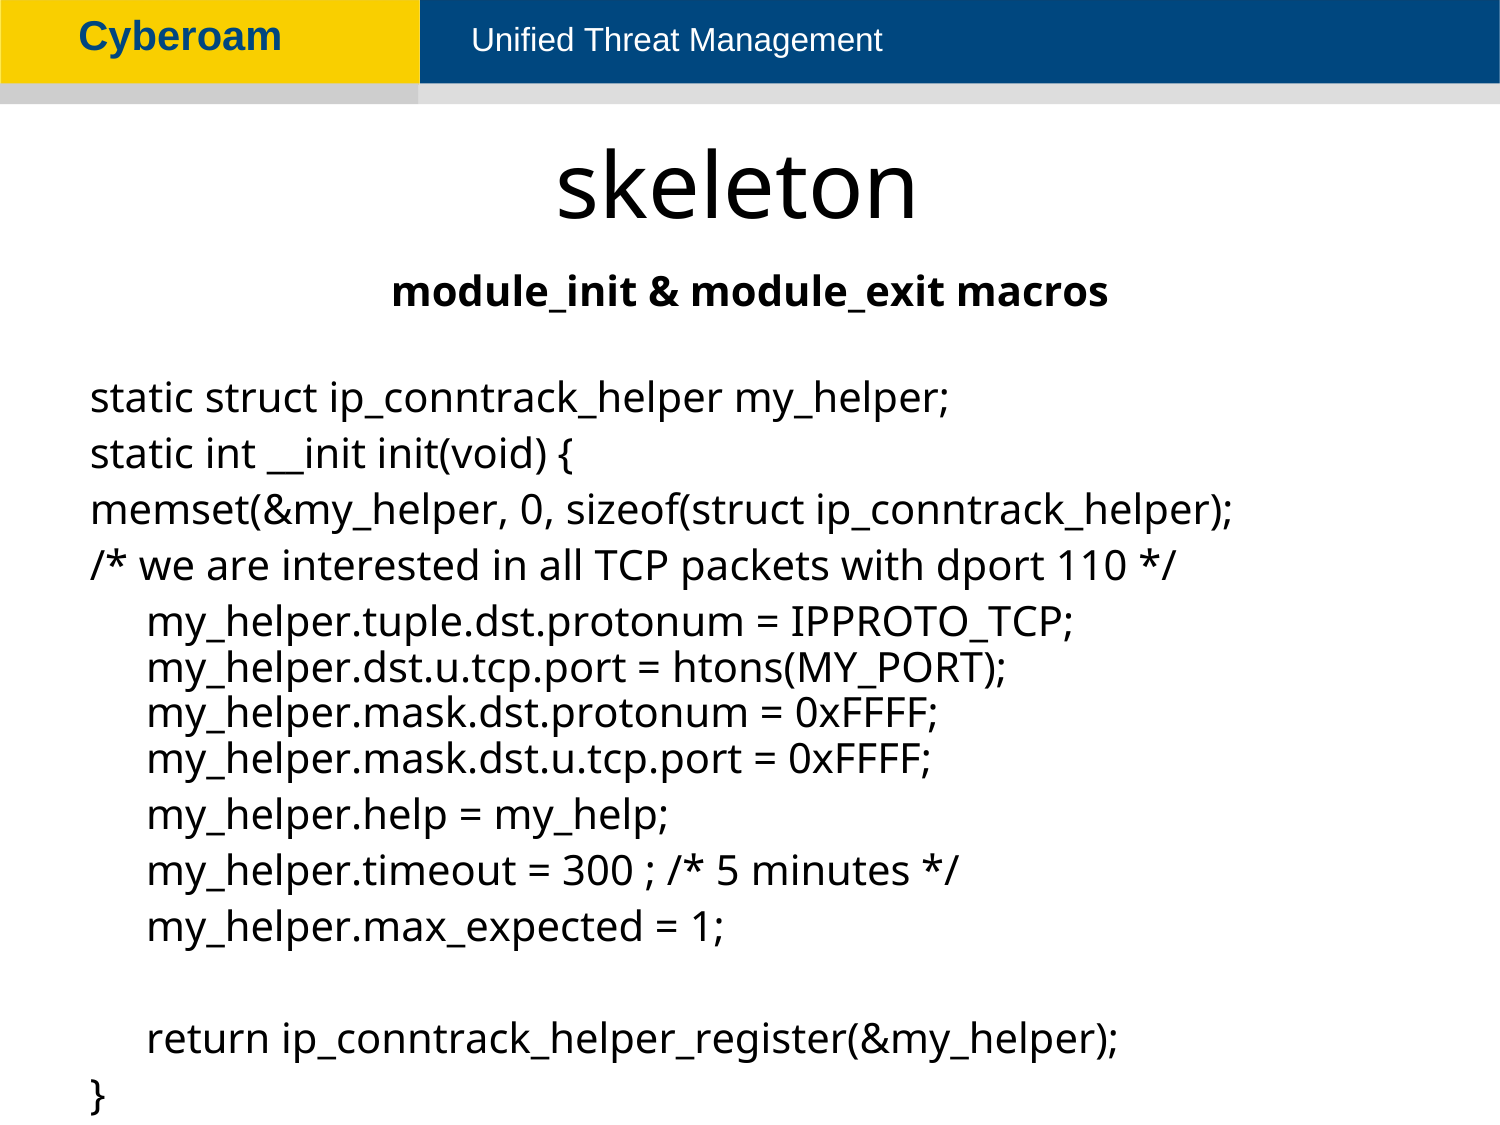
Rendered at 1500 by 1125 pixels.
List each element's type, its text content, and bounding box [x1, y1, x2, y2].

title skeleton [75, 112, 1426, 240]
list module_init & module_exit macros static struct ip_conntrack_helper my_helper; static int __init init(void) { memset(&my_helper, 0, sizeof(struct ip_conntrack_helper); /* we are interested in all TCP packets with dport 110 */ my_helper.tuple.dst.protonum = IPPROTO_TCP; my_helper.dst.u.tcp.port = htons(MY_PORT); my_helper.mask.dst.protonum = 0xFFFF; my_helper.mask.dst.u.tcp.port = 0xFFFF; my_helper.help = my_help; my_helper.timeout = 300 ; /* 5 minutes */ my_helper.max_expected = 1; return ip_conntrack_helper_register(&my_helper); } [75, 262, 1426, 1063]
picture [0, 0, 1500, 83]
